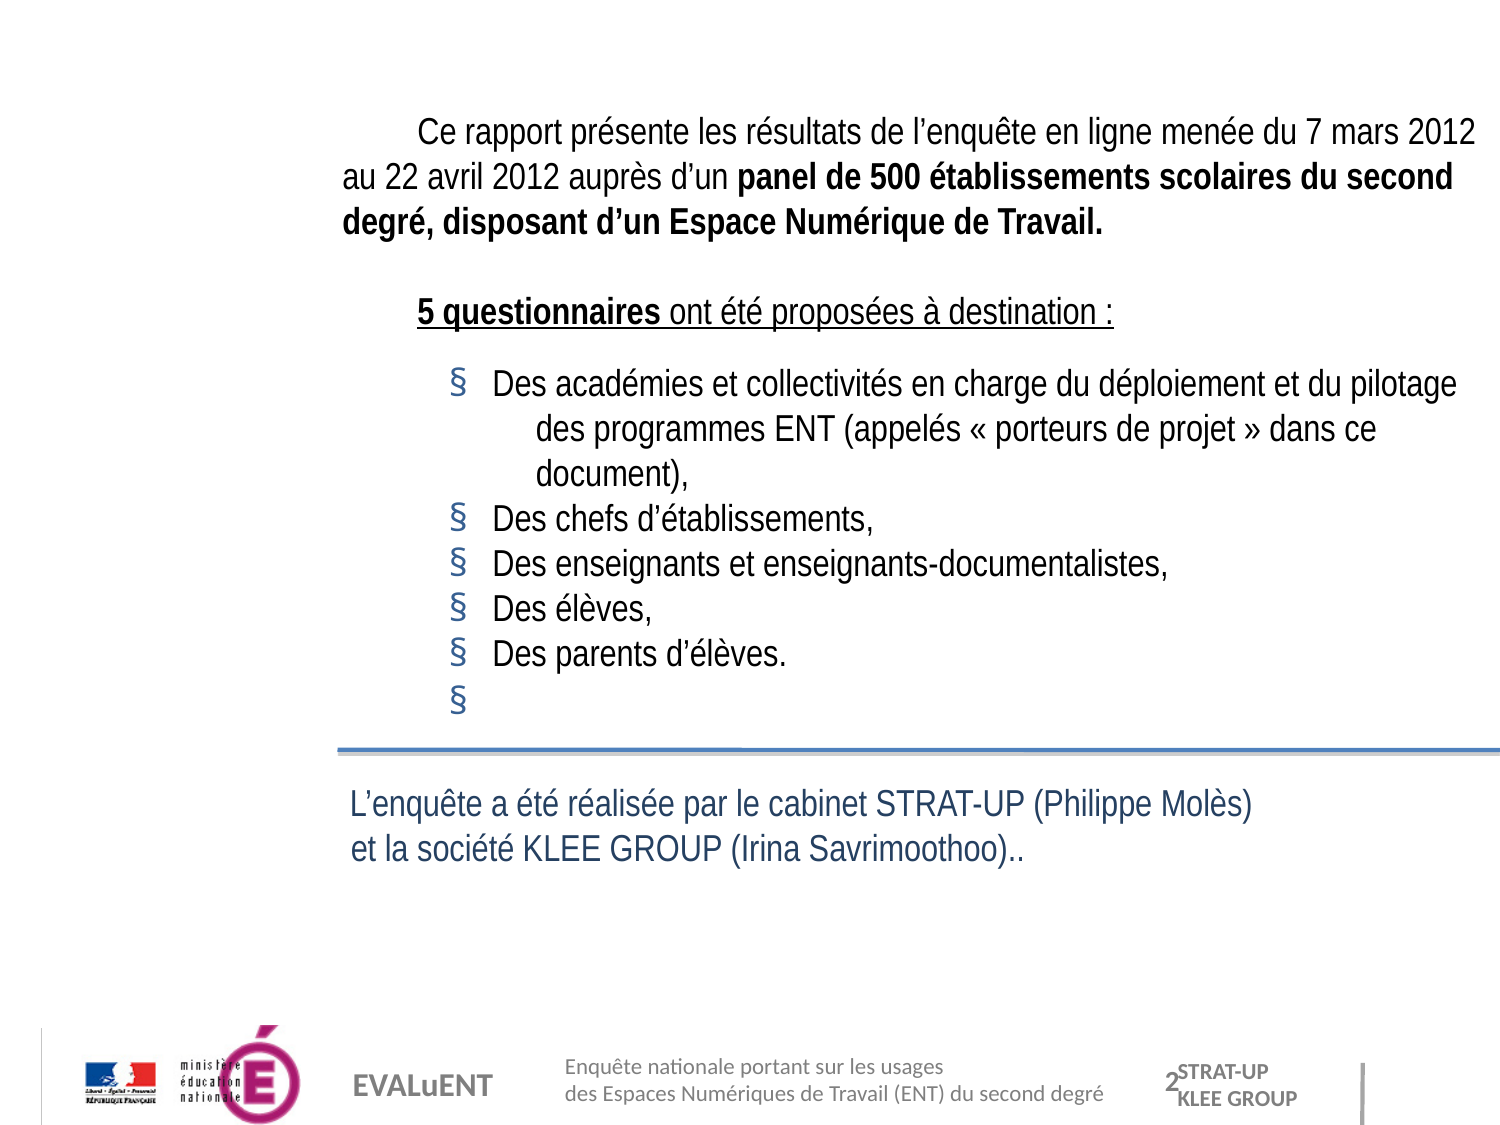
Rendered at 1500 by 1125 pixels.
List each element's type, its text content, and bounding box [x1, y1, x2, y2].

text_box Ce rapport présente les résultats de l’enquête en ligne menée du 7 mars 2012 au 22 avril 2012 auprès d’un panel de 500 établissements scolaires du second degré, disposant d’un Espace Numérique de Travail. 5 questionnaires ont été proposées à destination : Des académies et collectivités en charge du déploiement et du pilotage des programmes ENT (appelés « porteurs de projet » dans ce document), Des chefs d’établissements, Des enseignants et enseignants-documentalistes, Des élèves, Des parents d’élèves. L’enquête a été réalisée par le cabinet STRAT-UP (Philippe Molès) et la société KLEE GROUP (Irina Savrimoothoo).. [284, 100, 1500, 613]
text_box [1074, 1050, 1426, 1110]
